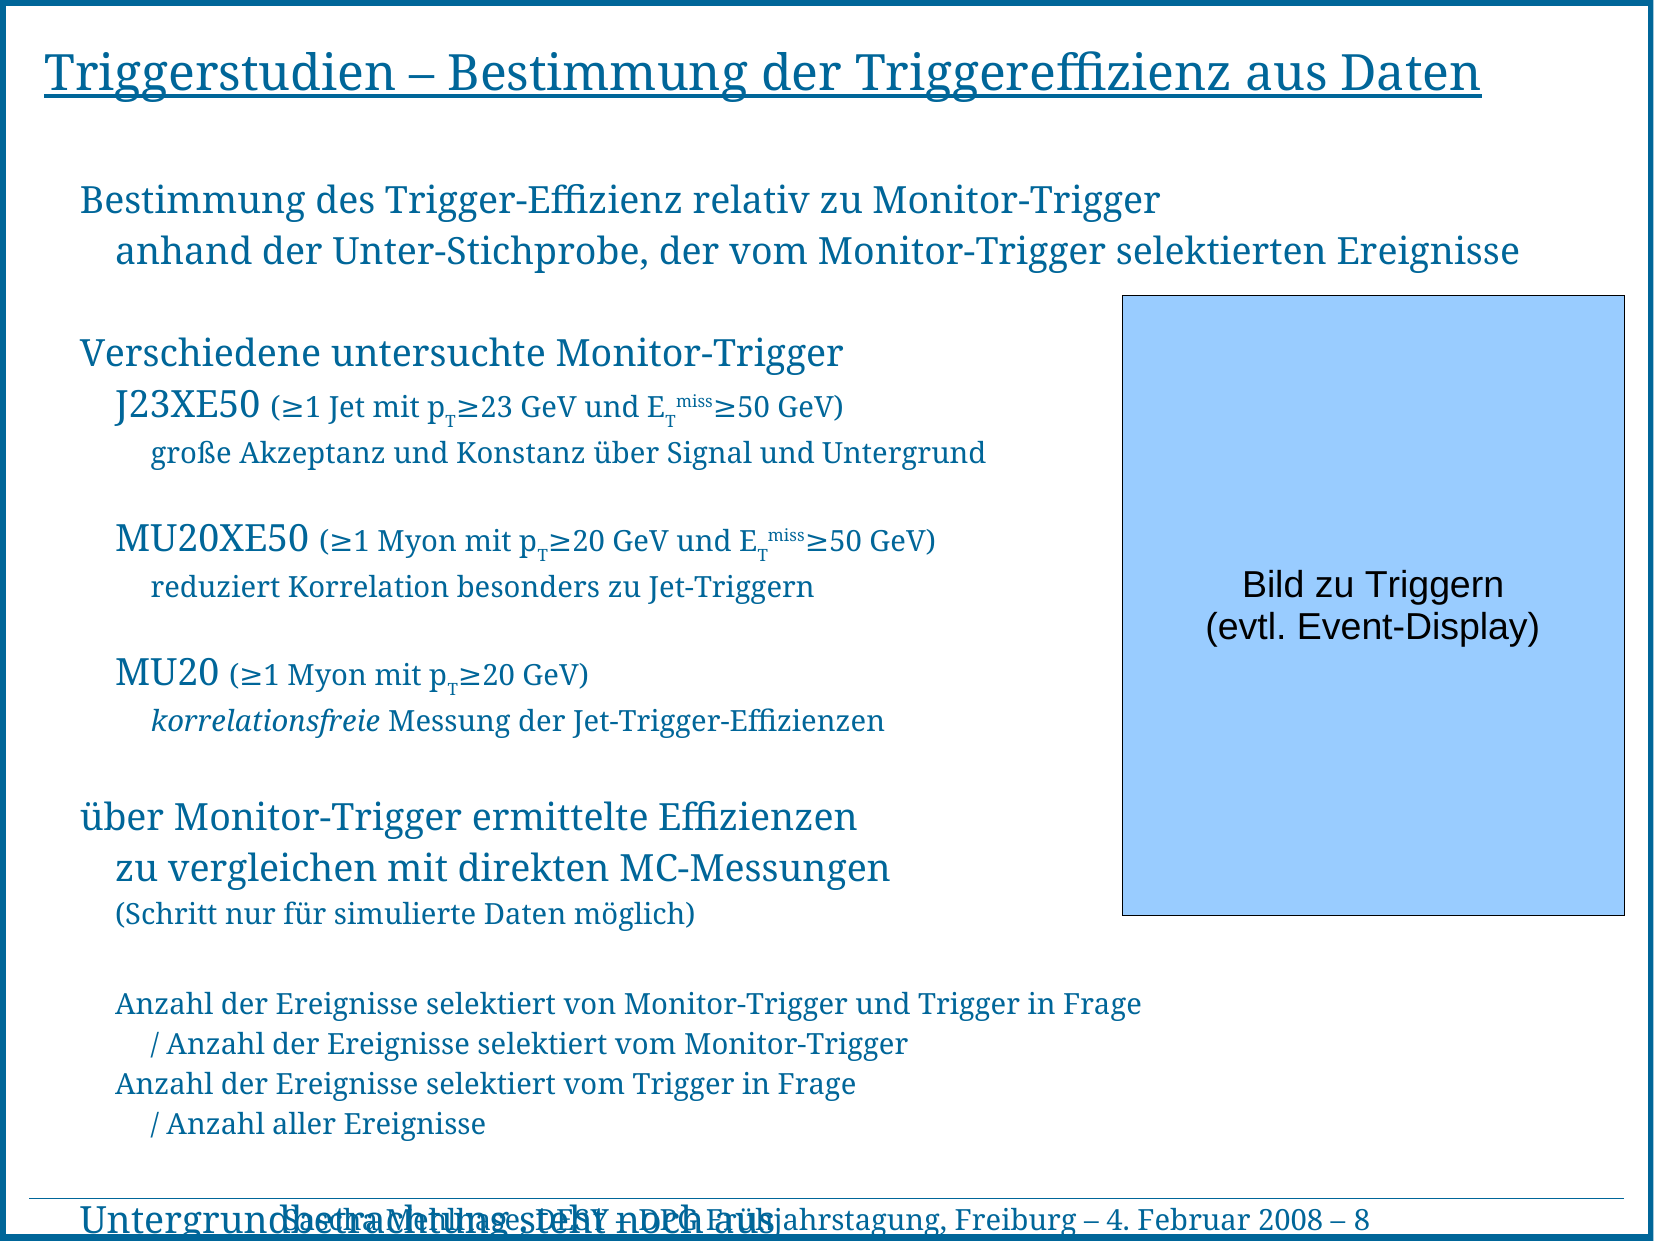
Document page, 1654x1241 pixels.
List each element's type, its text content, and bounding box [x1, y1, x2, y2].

picture [755, 714, 761, 728]
text_box Sascha Mehlhase, DESY – DPG Frühjahrstagung, Freiburg – 4. Februar 2008 – <number> [0, 1204, 1654, 1235]
text_box Bild zu Triggern (evtl. Event-Display) [1122, 295, 1625, 916]
text_box Triggerstudien – Bestimmung der Triggereffizienz aus Daten Bestimmung des Trigger-Effizienz relativ zu Monitor-Trigger anhand der Unter-Stichprobe, der vom Monitor-Trigger selektierten Ereignisse Verschiedene untersuchte Monitor-Trigger J23XE50 (≥1 Jet mit pT≥23 GeV und ETmiss≥50 GeV) große Akzeptanz und Konstanz über Signal und Untergrund MU20XE50 (≥1 Myon mit pT≥20 GeV und ETmiss≥50 GeV) reduziert Korrelation besonders zu Jet-Triggern MU20 (≥1 Myon mit pT≥20 GeV) korrelationsfreie Messung der Jet-Trigger-Effizienzen über Monitor-Trigger ermittelte Effizienzen zu vergleichen mit direkten MC-Messungen (Schritt nur für simulierte Daten möglich) Anzahl der Ereignisse selektiert von Monitor-Trigger und Trigger in Frage / Anzahl der Ereignisse selektiert vom Monitor-Trigger Anzahl der Ereignisse selektiert vom Trigger in Frage / Anzahl aller Ereignisse Untergrundbetrachtung steht noch aus [29, 29, 1625, 1093]
